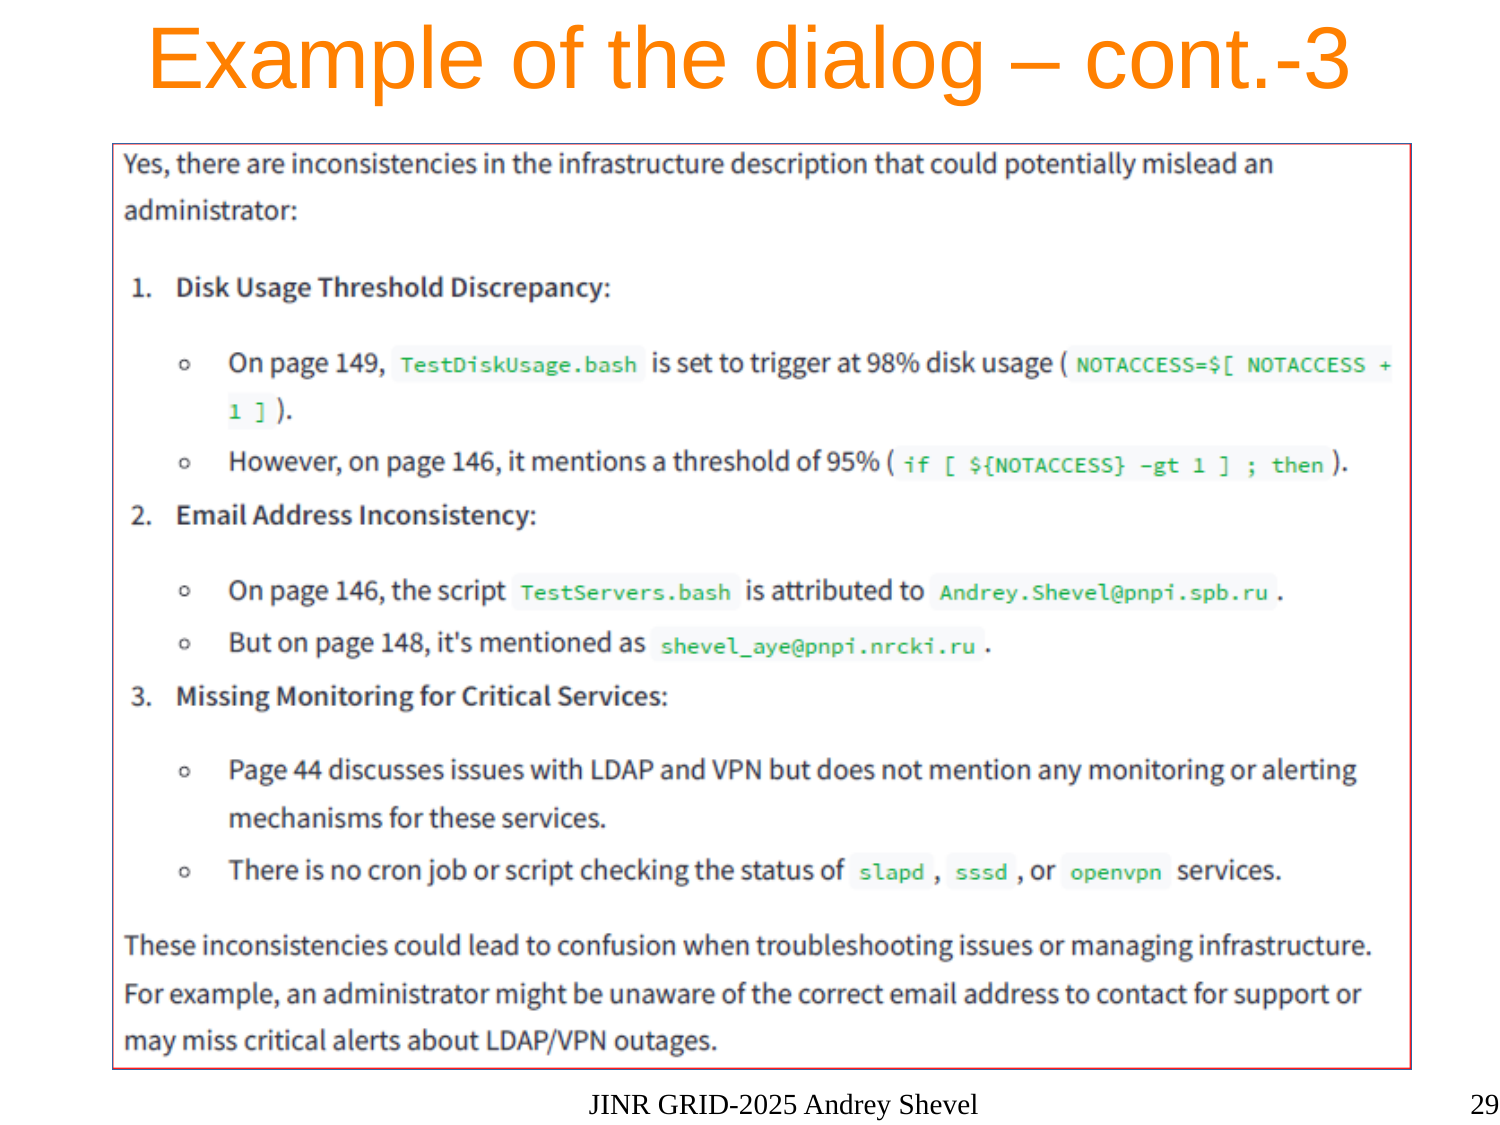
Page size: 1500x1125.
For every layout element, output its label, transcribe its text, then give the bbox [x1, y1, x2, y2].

title Example of the dialog – cont.-3 [75, 3, 1425, 113]
picture [112, 143, 1412, 1070]
